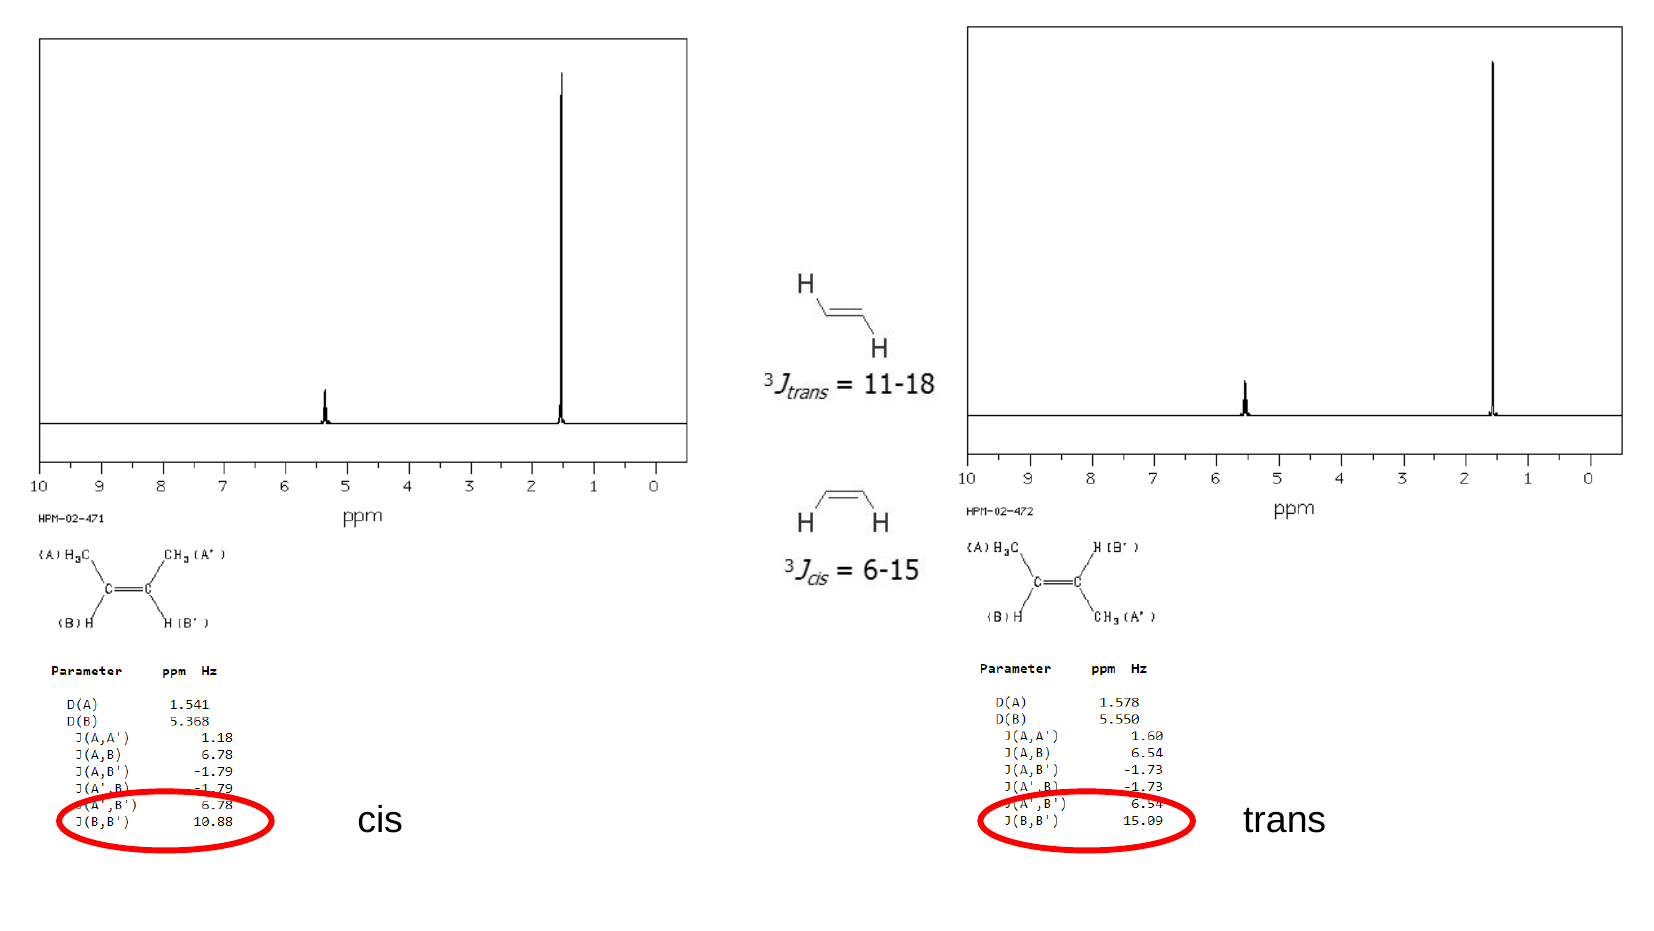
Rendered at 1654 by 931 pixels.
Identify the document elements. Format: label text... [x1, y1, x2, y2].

text_box trans [1228, 791, 1359, 849]
text_box cis [342, 791, 497, 849]
picture [63, 795, 268, 839]
picture [20, 20, 1650, 839]
picture [984, 795, 1189, 839]
